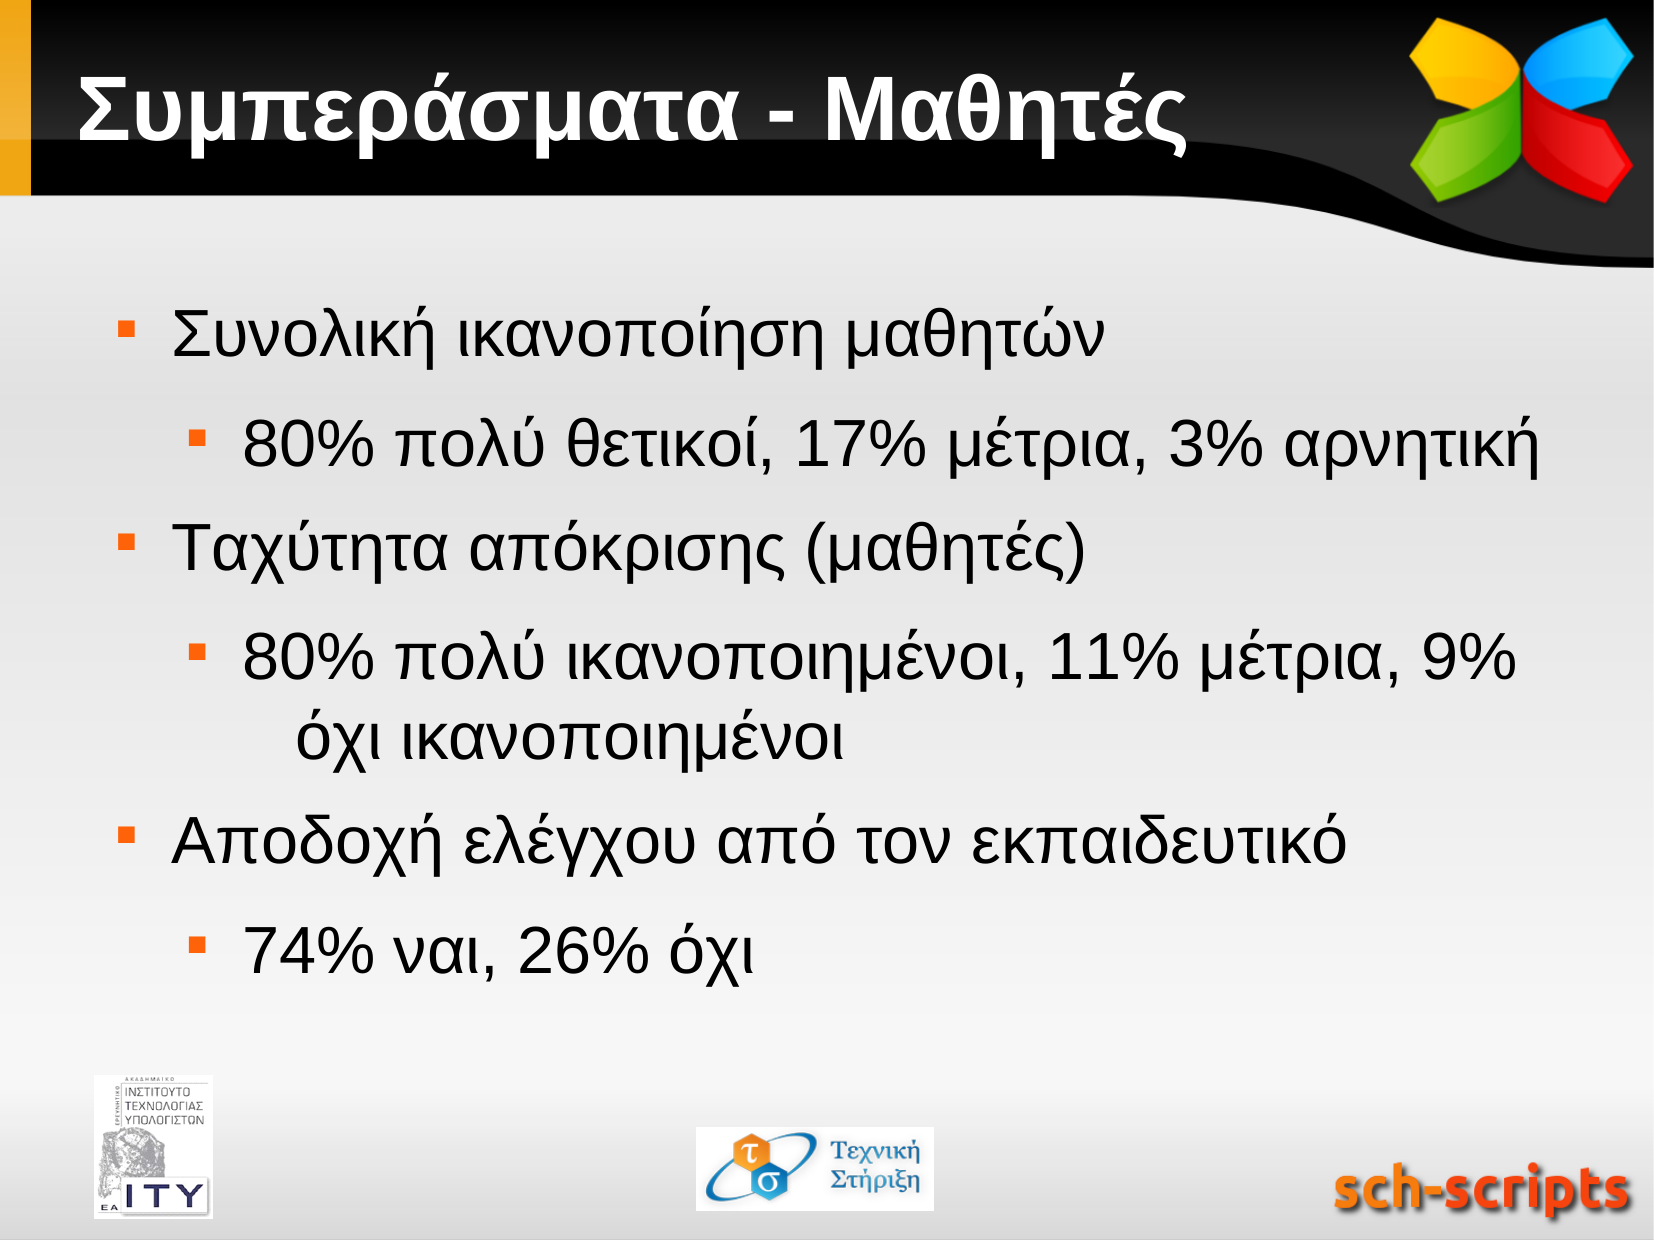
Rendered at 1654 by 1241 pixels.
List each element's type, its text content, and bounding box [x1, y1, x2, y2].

list Συνολική ικανοποίηση μαθητών 80% πολύ θετικοί, 17% μέτρια, 3% αρνητική Ταχύτητα απόκρισης (μαθητές) 80% πολύ ικανοποιημένοι, 11% μέτρια, 9% όχι ικανοποιημένοι Αποδοχή ελέγχου από τον εκπαιδευτικό 74% ναι, 26% όχι [82, 290, 1571, 1094]
title Συμπεράσματα - Μαθητές [76, 48, 1565, 159]
picture [0, 0, 1654, 1241]
